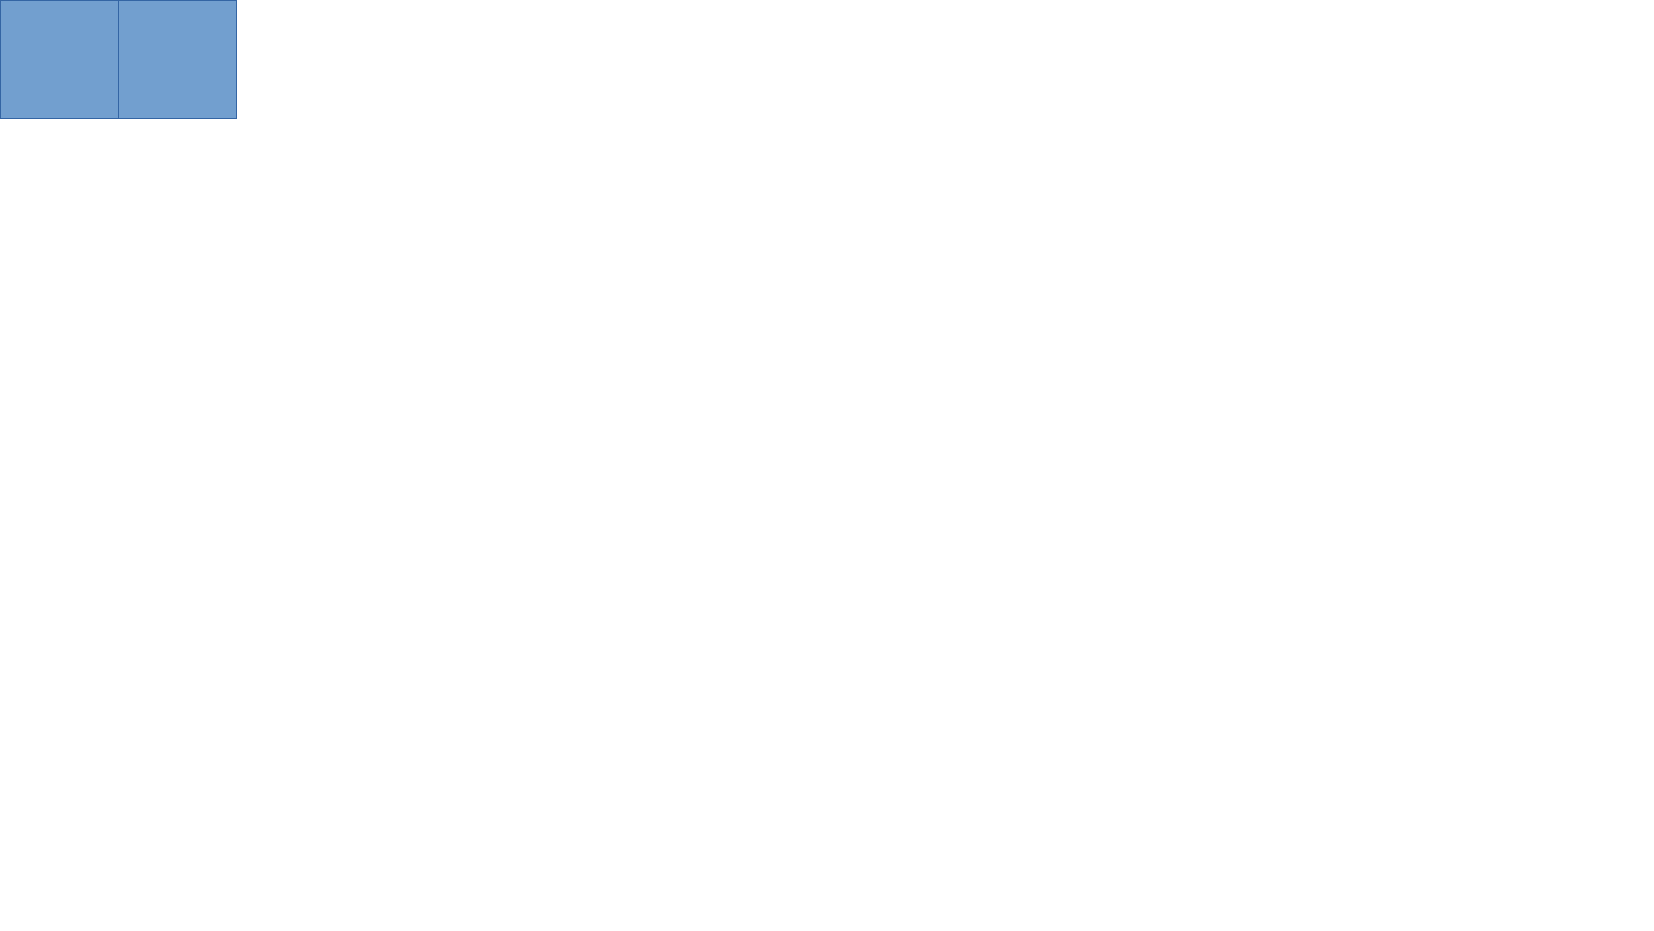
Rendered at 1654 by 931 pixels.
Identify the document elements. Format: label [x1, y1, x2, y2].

text_box [0, 0, 237, 119]
